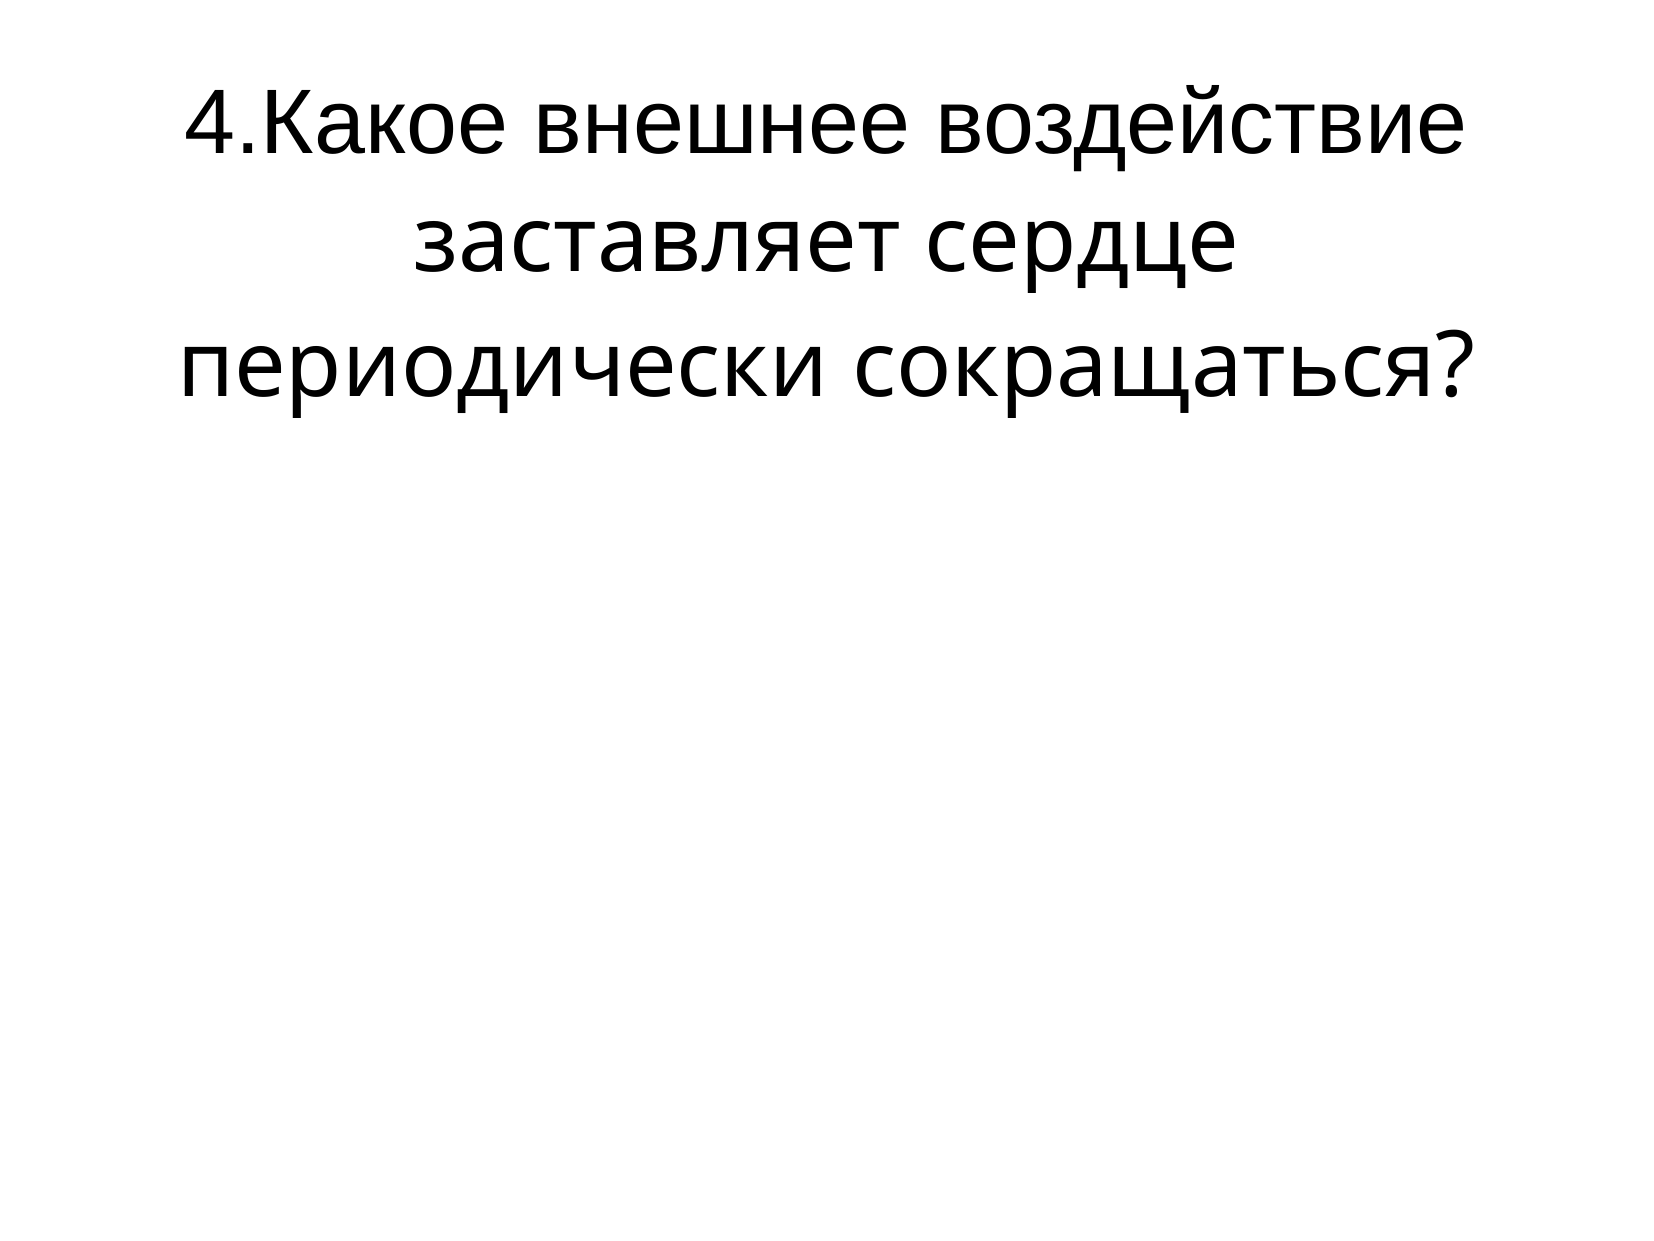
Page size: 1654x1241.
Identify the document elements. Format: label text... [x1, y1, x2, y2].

title 4.Какое внешнее воздействие заставляет сердце периодически сокращаться? [82, 94, 1571, 400]
